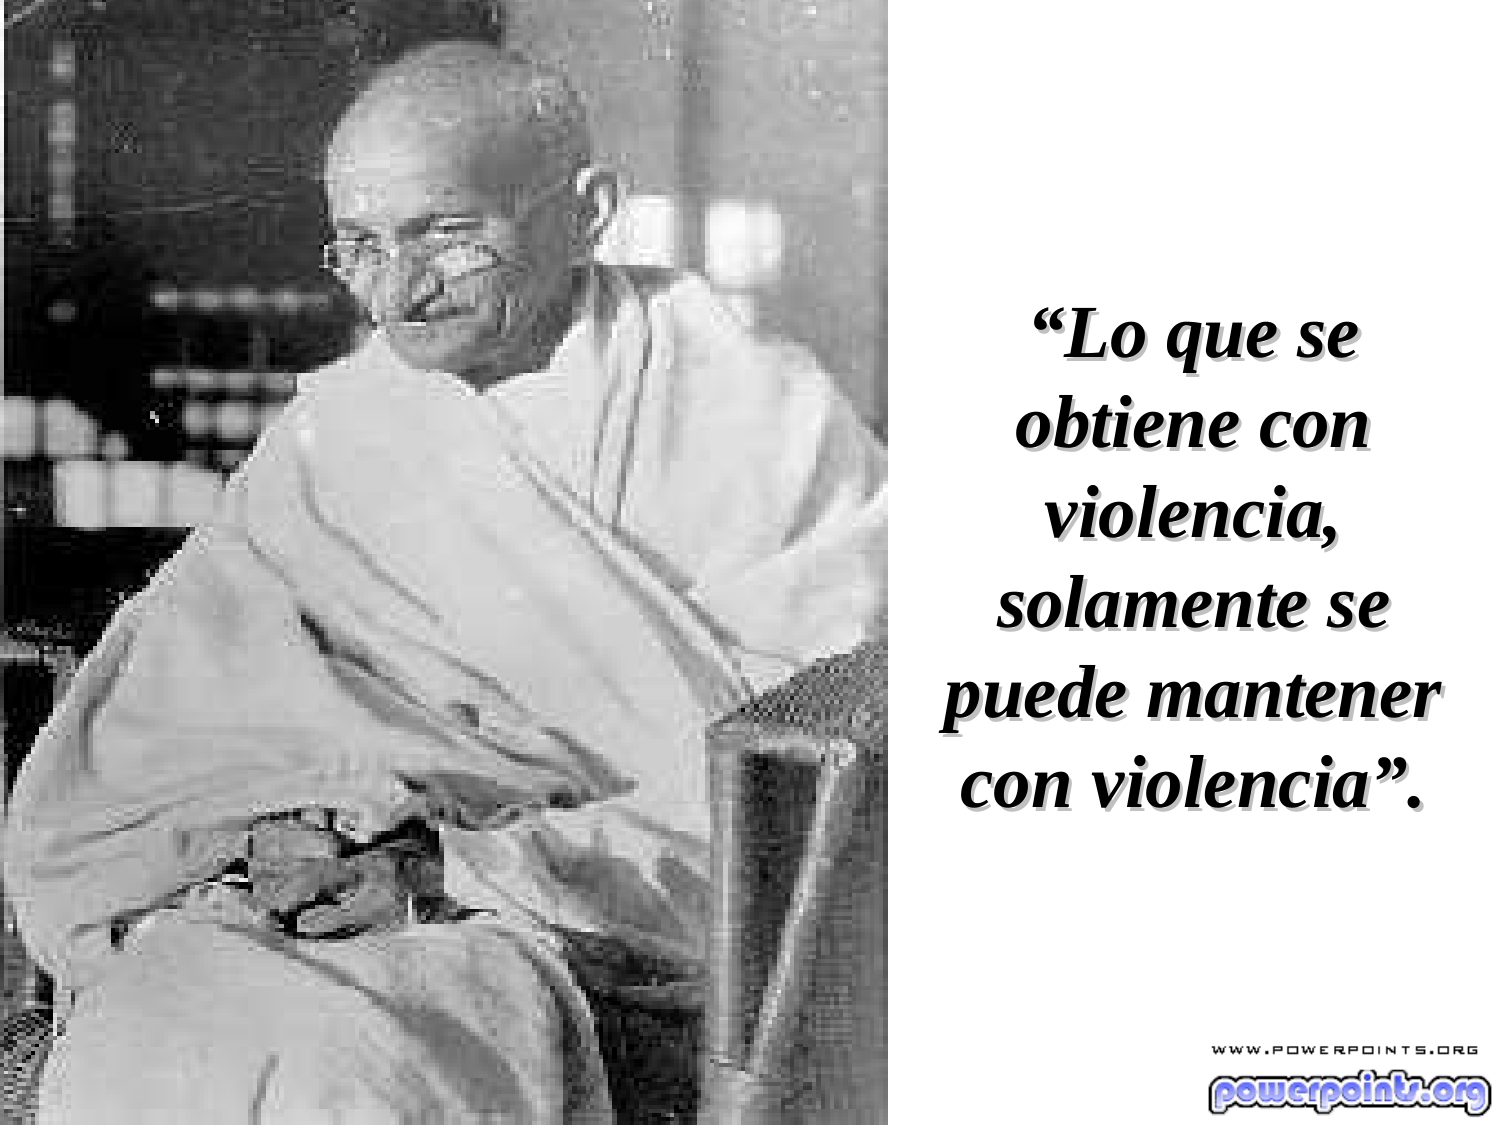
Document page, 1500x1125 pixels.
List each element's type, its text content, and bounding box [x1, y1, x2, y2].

text_box “Lo que se obtiene con violencia, solamente se puede mantener con violencia”. [924, 275, 1463, 1125]
picture [0, 0, 888, 1125]
picture [1198, 1034, 1500, 1125]
